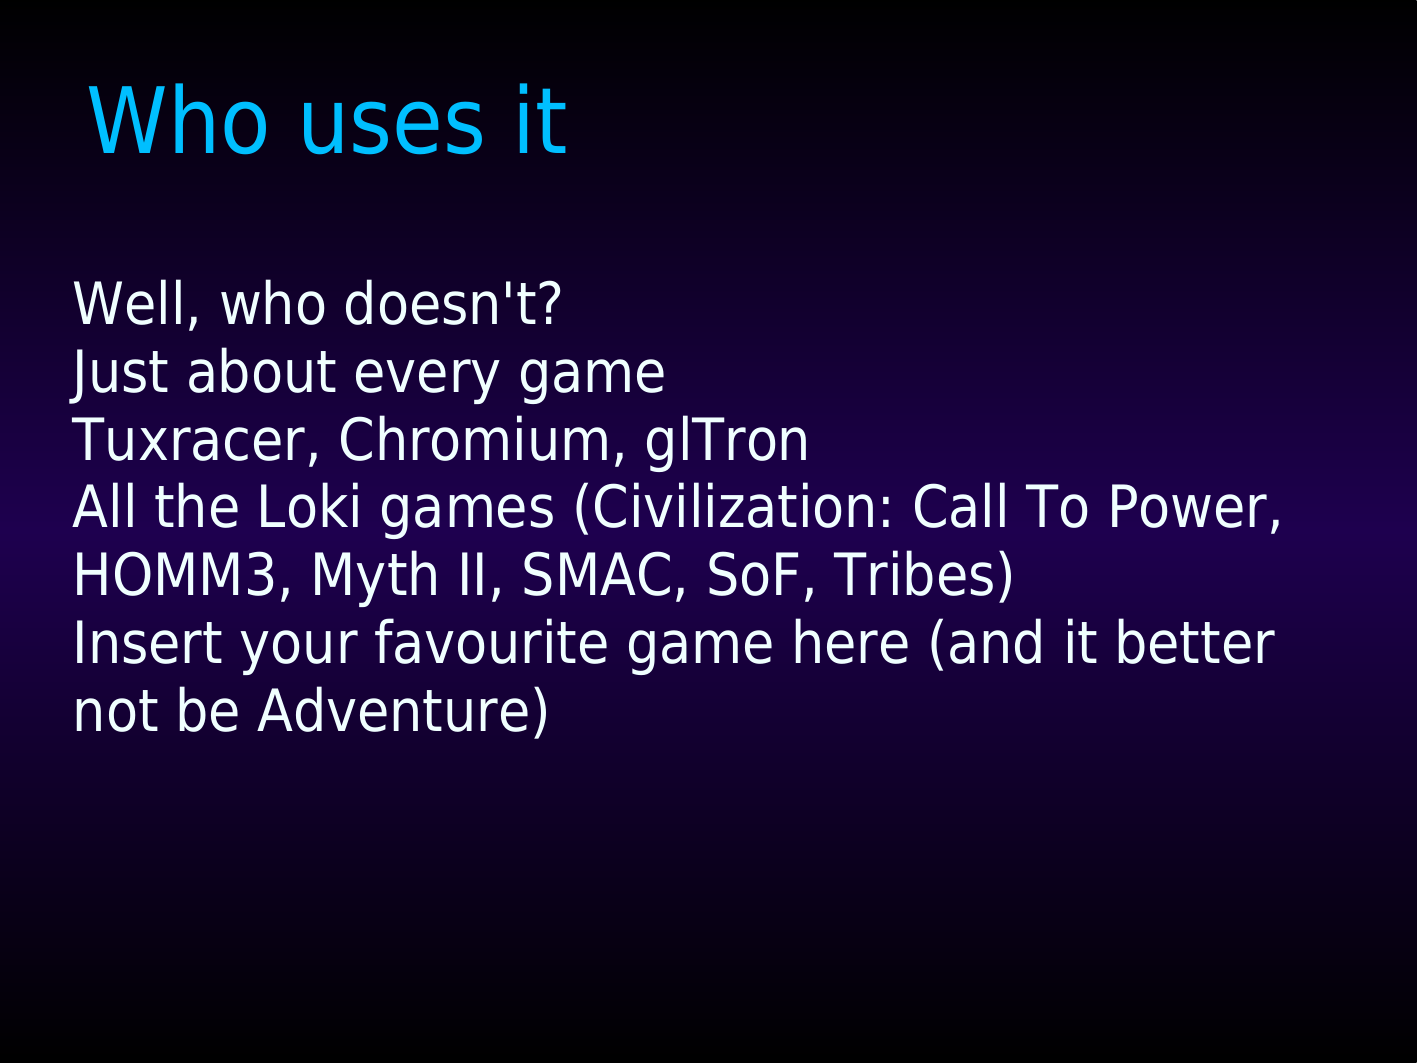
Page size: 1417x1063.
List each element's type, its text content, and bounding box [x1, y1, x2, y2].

text_box Well, who doesn't? Just about every game Tuxracer, Chromium, glTron All the Loki games (Civilization: Call To Power, HOMM3, Myth II, SMAC, SoF, Tribes) Insert your favourite game here (and it better not be Adventure) [72, 270, 1344, 746]
text_box Who uses it [86, 67, 1358, 175]
